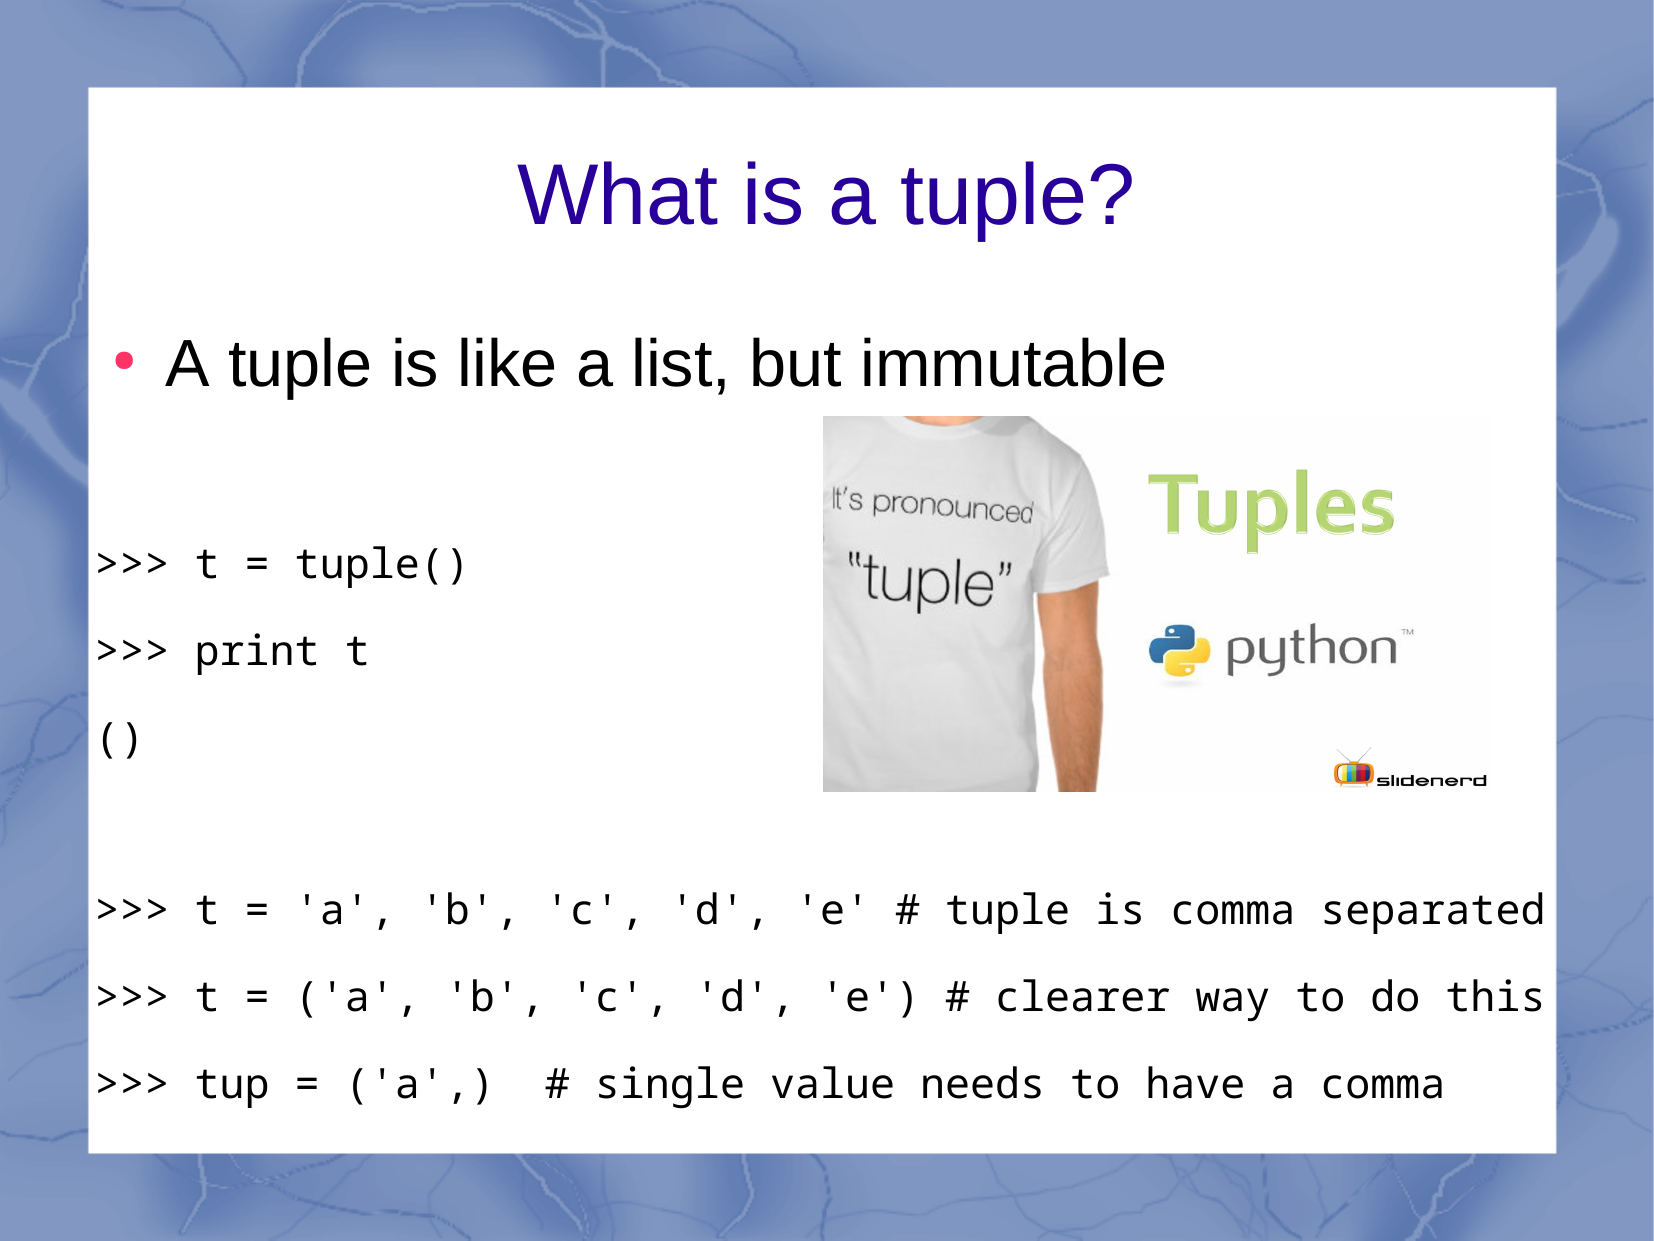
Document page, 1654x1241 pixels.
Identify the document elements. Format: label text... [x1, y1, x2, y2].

list A tuple is like a list, but immutable >>> t = tuple() >>> print t () >>> t = 'a', 'b', 'c', 'd', 'e' # tuple is comma separated >>> t = ('a', 'b', 'c', 'd', 'e') # clearer way to do this >>> tup = ('a',) # single value needs to have a comma [94, 325, 1601, 1130]
title What is a tuple? [118, 90, 1536, 298]
picture [0, 0, 1654, 1241]
